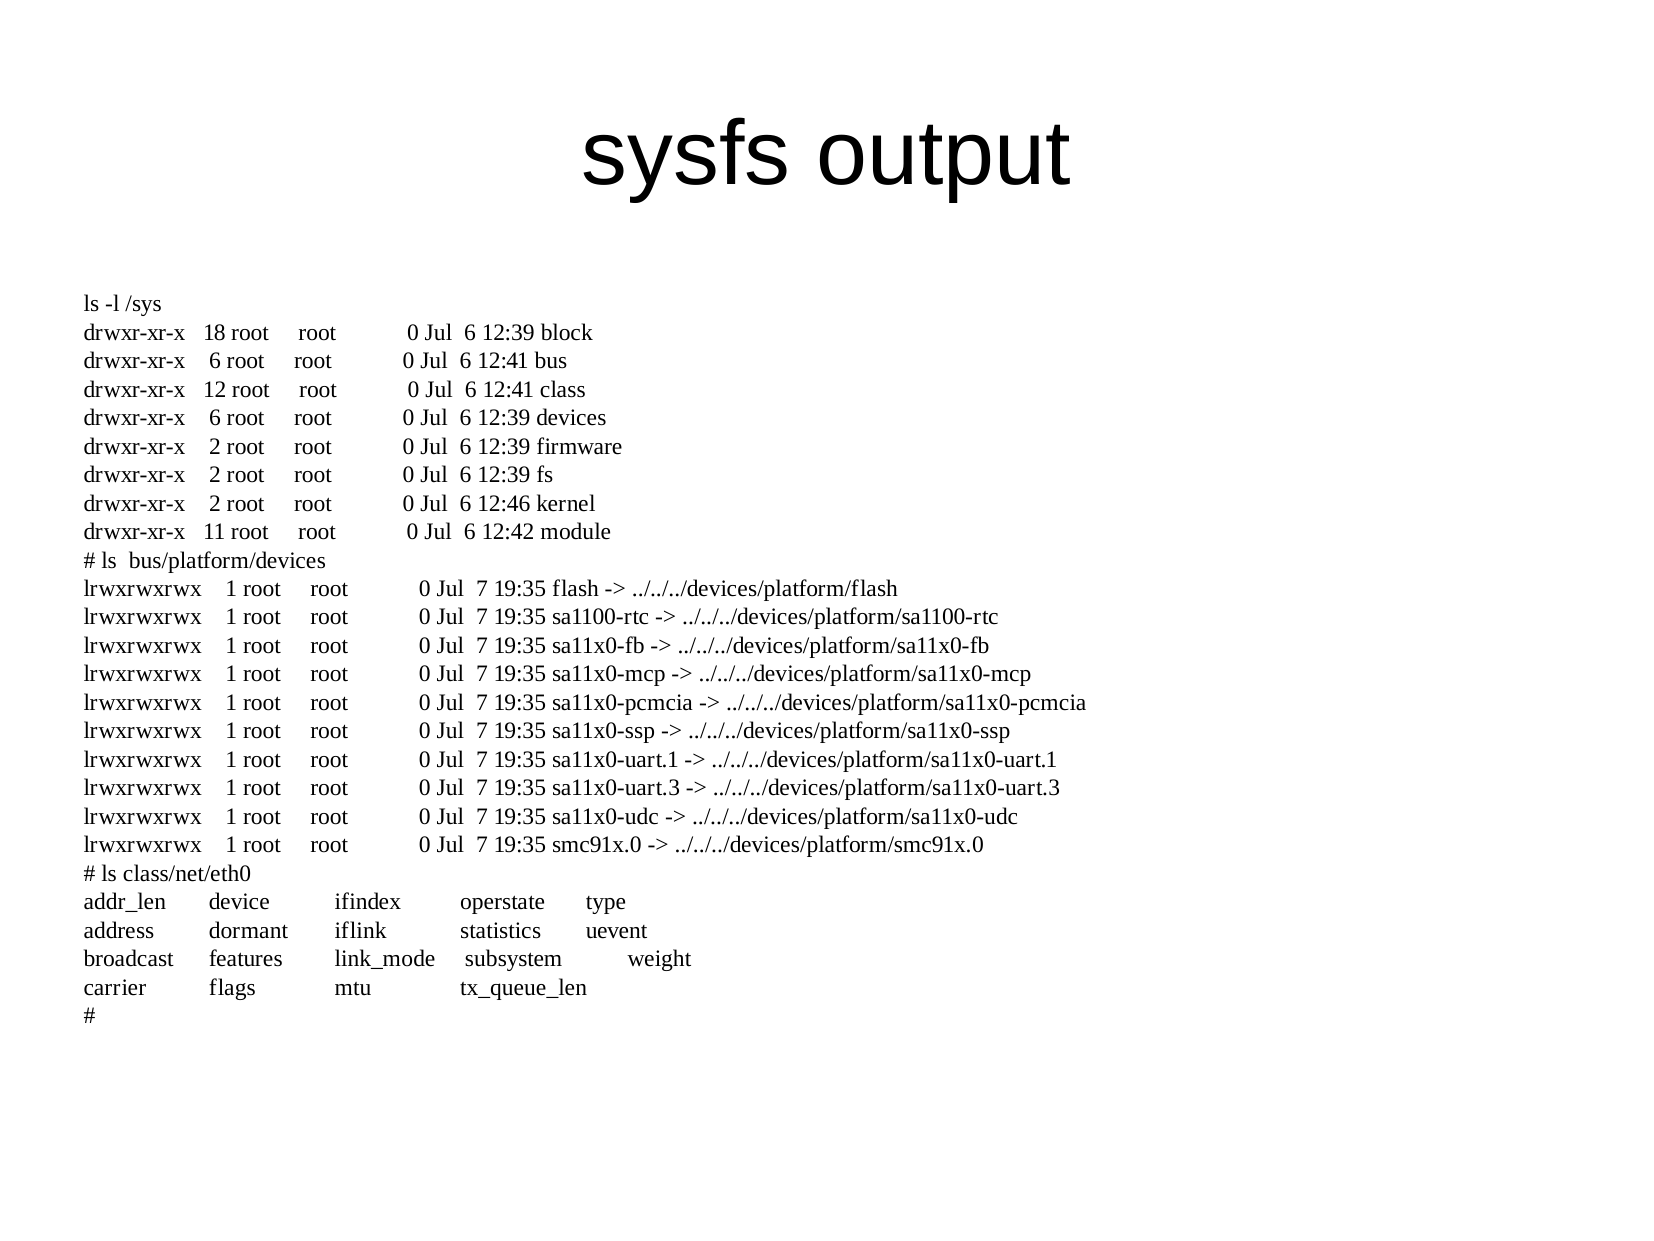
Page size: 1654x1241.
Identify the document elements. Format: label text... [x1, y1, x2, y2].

title sysfs output [82, 49, 1571, 257]
chart [82, 290, 1571, 1109]
